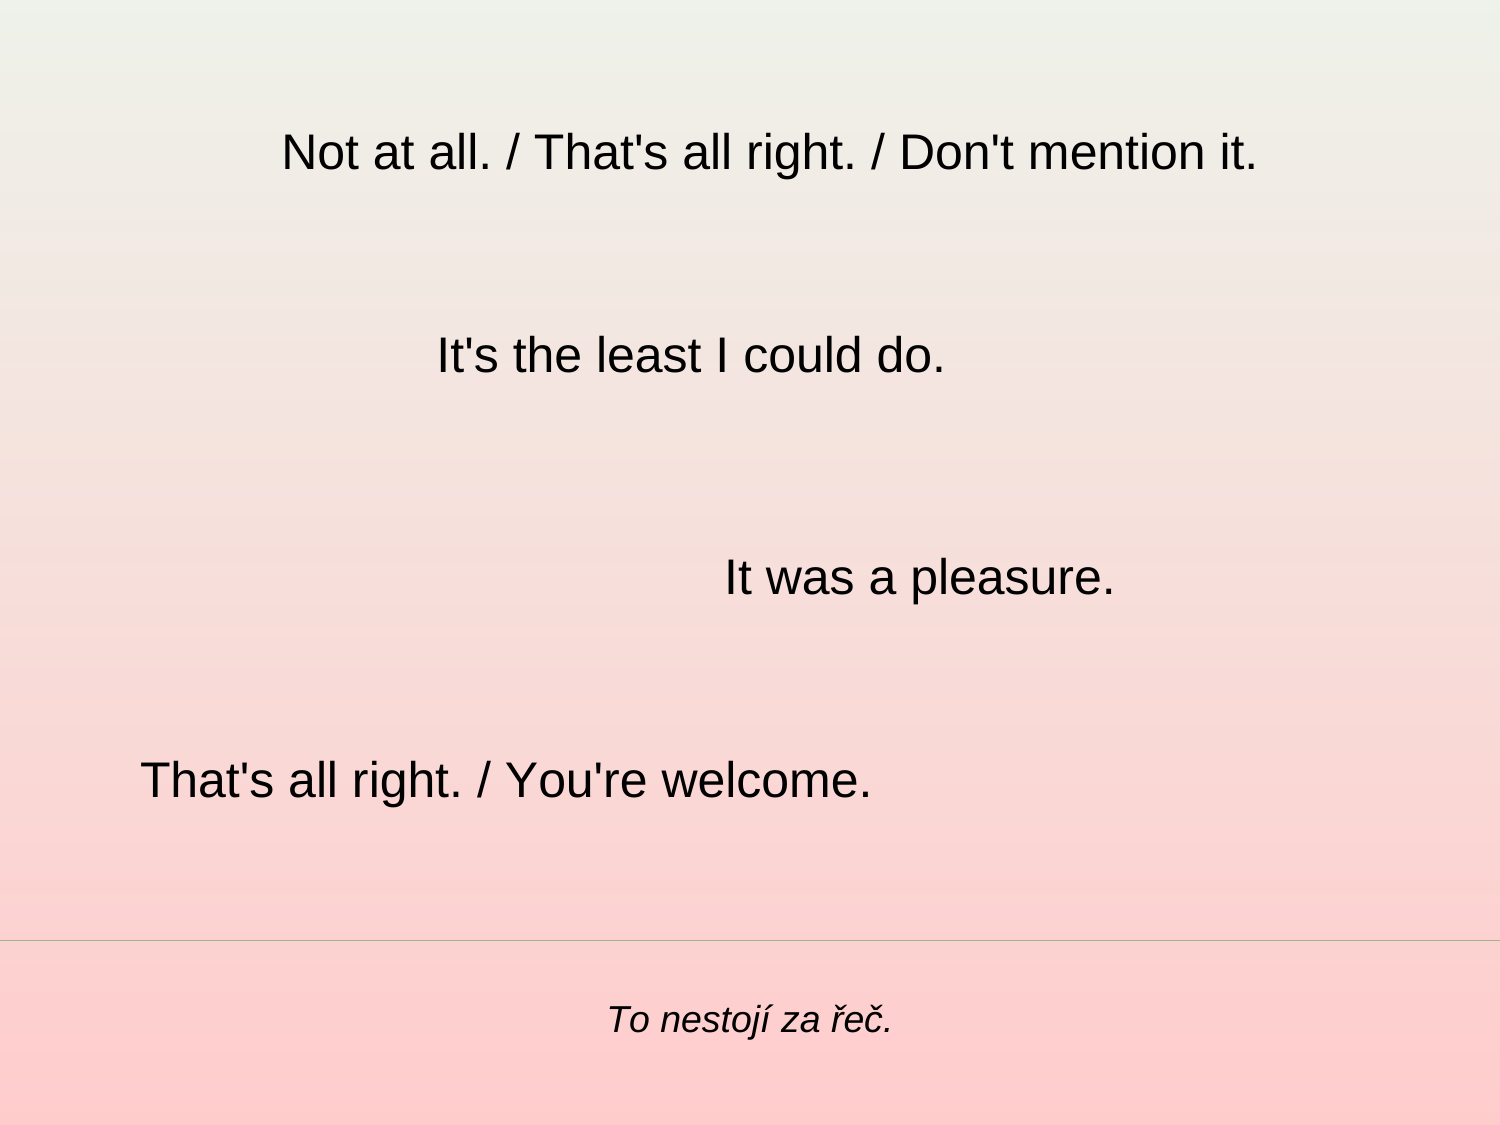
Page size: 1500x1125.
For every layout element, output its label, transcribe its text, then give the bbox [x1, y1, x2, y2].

text_box To nestojí za řeč. [591, 987, 909, 1049]
text_box It's the least I could do. [421, 314, 962, 390]
text_box That's all right. / You're welcome. [125, 739, 889, 816]
text_box It was a pleasure. [709, 537, 1132, 613]
text_box Not at all. / That's all right. / Don't mention it. [41, 111, 1500, 188]
